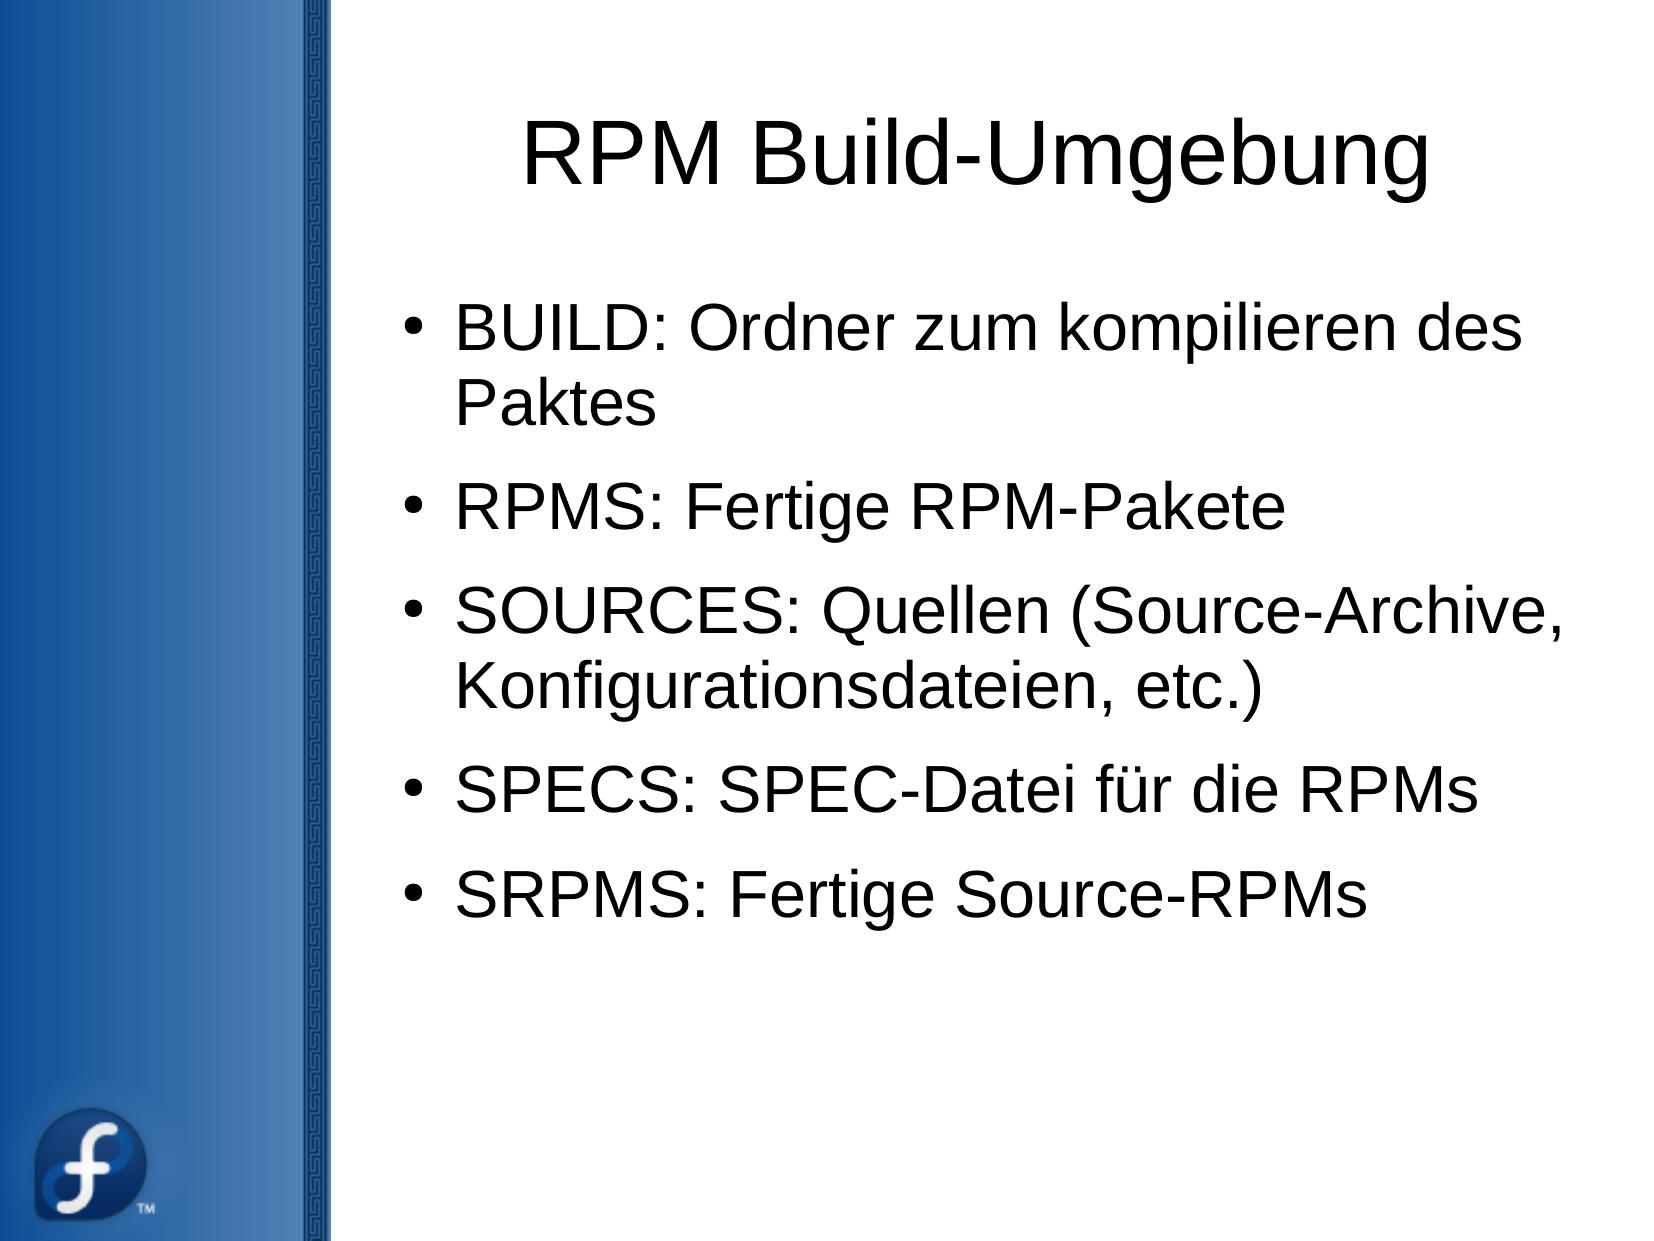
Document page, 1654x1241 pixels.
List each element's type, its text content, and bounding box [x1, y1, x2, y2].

title RPM Build-Umgebung [383, 56, 1571, 250]
picture [0, 0, 331, 1241]
list BUILD: Ordner zum kompilieren des Paktes RPMS: Fertige RPM-Pakete SOURCES: Quellen (Source-Archive, Konfigurationsdateien, etc.) SPECS: SPEC-Datei für die RPMs SRPMS: Fertige Source-RPMs [383, 290, 1571, 1094]
